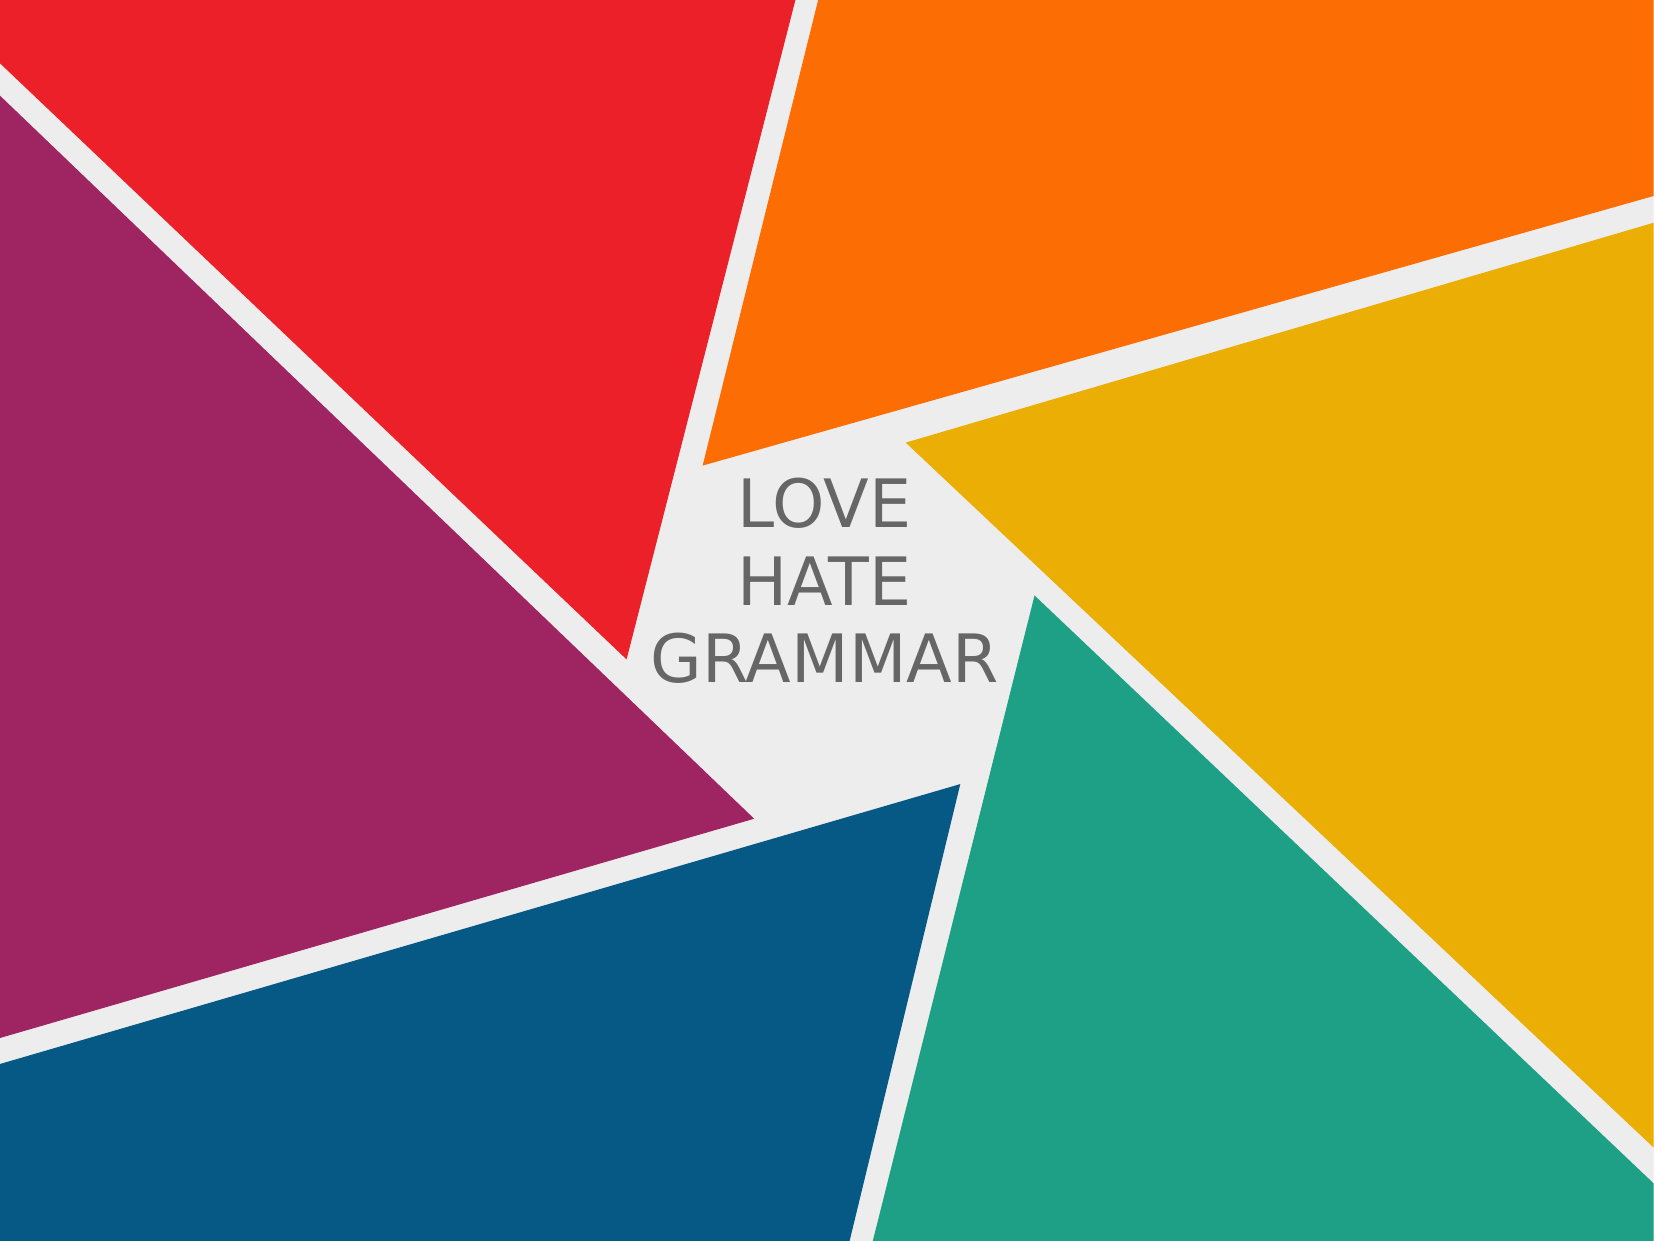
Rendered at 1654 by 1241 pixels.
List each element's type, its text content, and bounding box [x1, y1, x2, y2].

subtitle LOVE HATE GRAMMAR [614, 418, 1035, 824]
